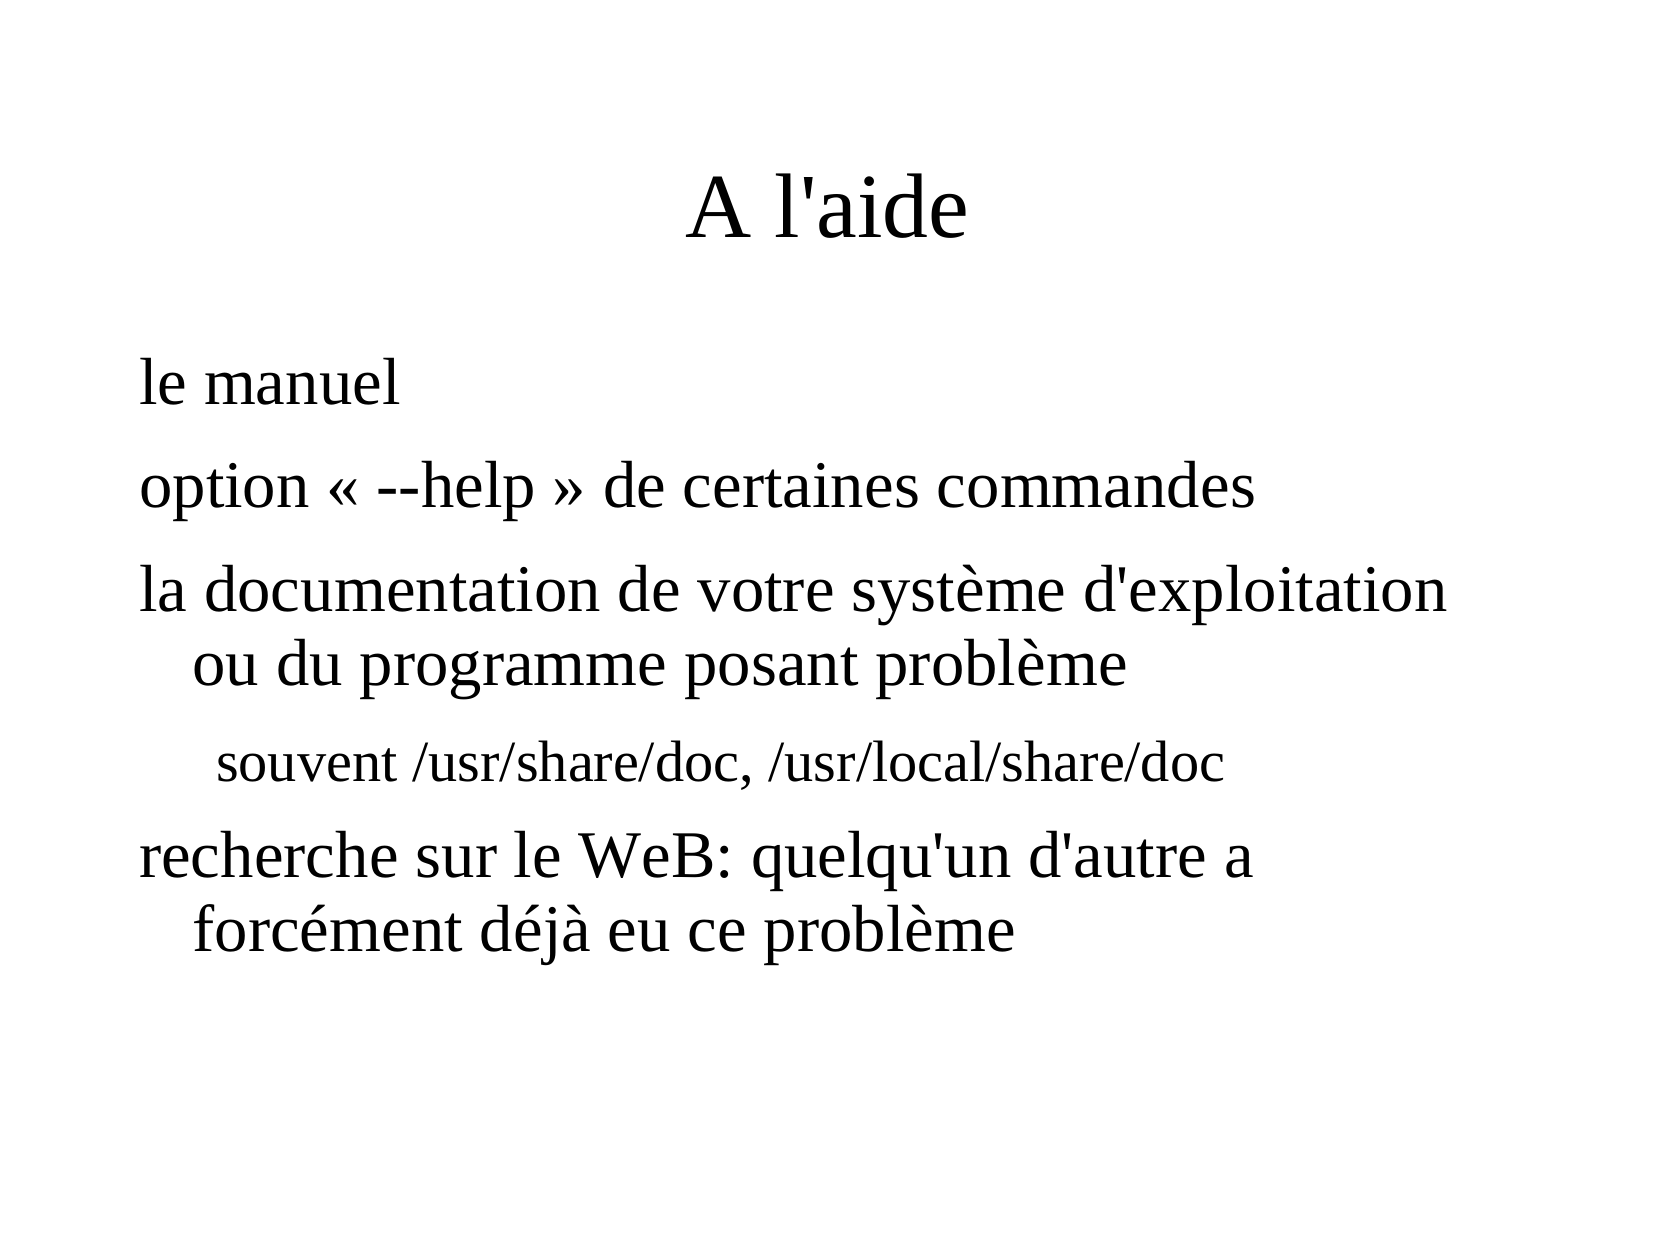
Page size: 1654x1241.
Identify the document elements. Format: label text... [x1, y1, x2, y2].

list le manuel option « --help » de certaines commandes la documentation de votre système d'exploitation ou du programme posant problème souvent /usr/share/doc, /usr/local/share/doc recherche sur le WeB: quelqu'un d'autre a forcément déjà eu ce problème [121, 344, 1534, 1127]
title A l'aide [121, 102, 1534, 311]
